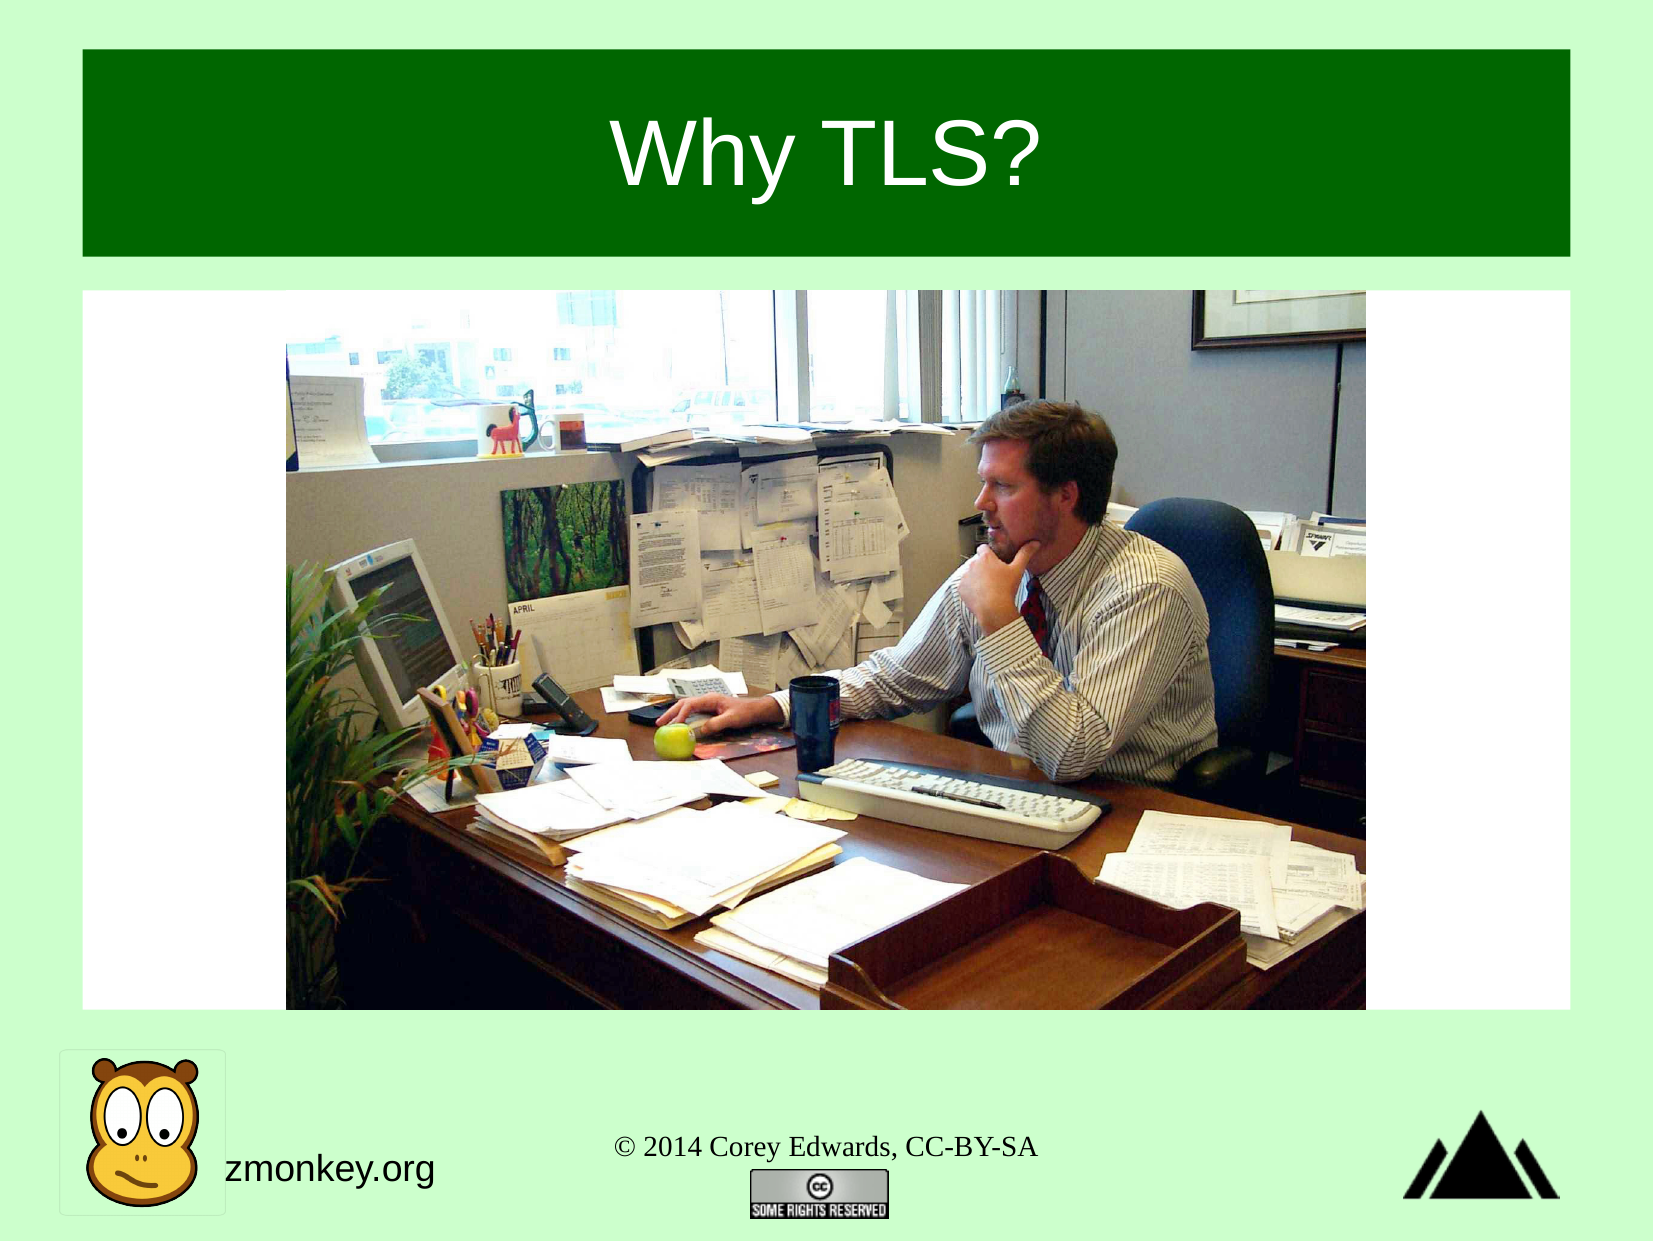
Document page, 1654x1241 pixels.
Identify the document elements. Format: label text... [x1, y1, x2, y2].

picture [750, 1169, 889, 1219]
picture [59, 1049, 226, 1216]
list [82, 290, 286, 1010]
picture [286, 290, 1366, 1010]
list [1366, 290, 1571, 1010]
picture [1403, 1109, 1560, 1225]
title Why TLS? [82, 49, 1571, 257]
